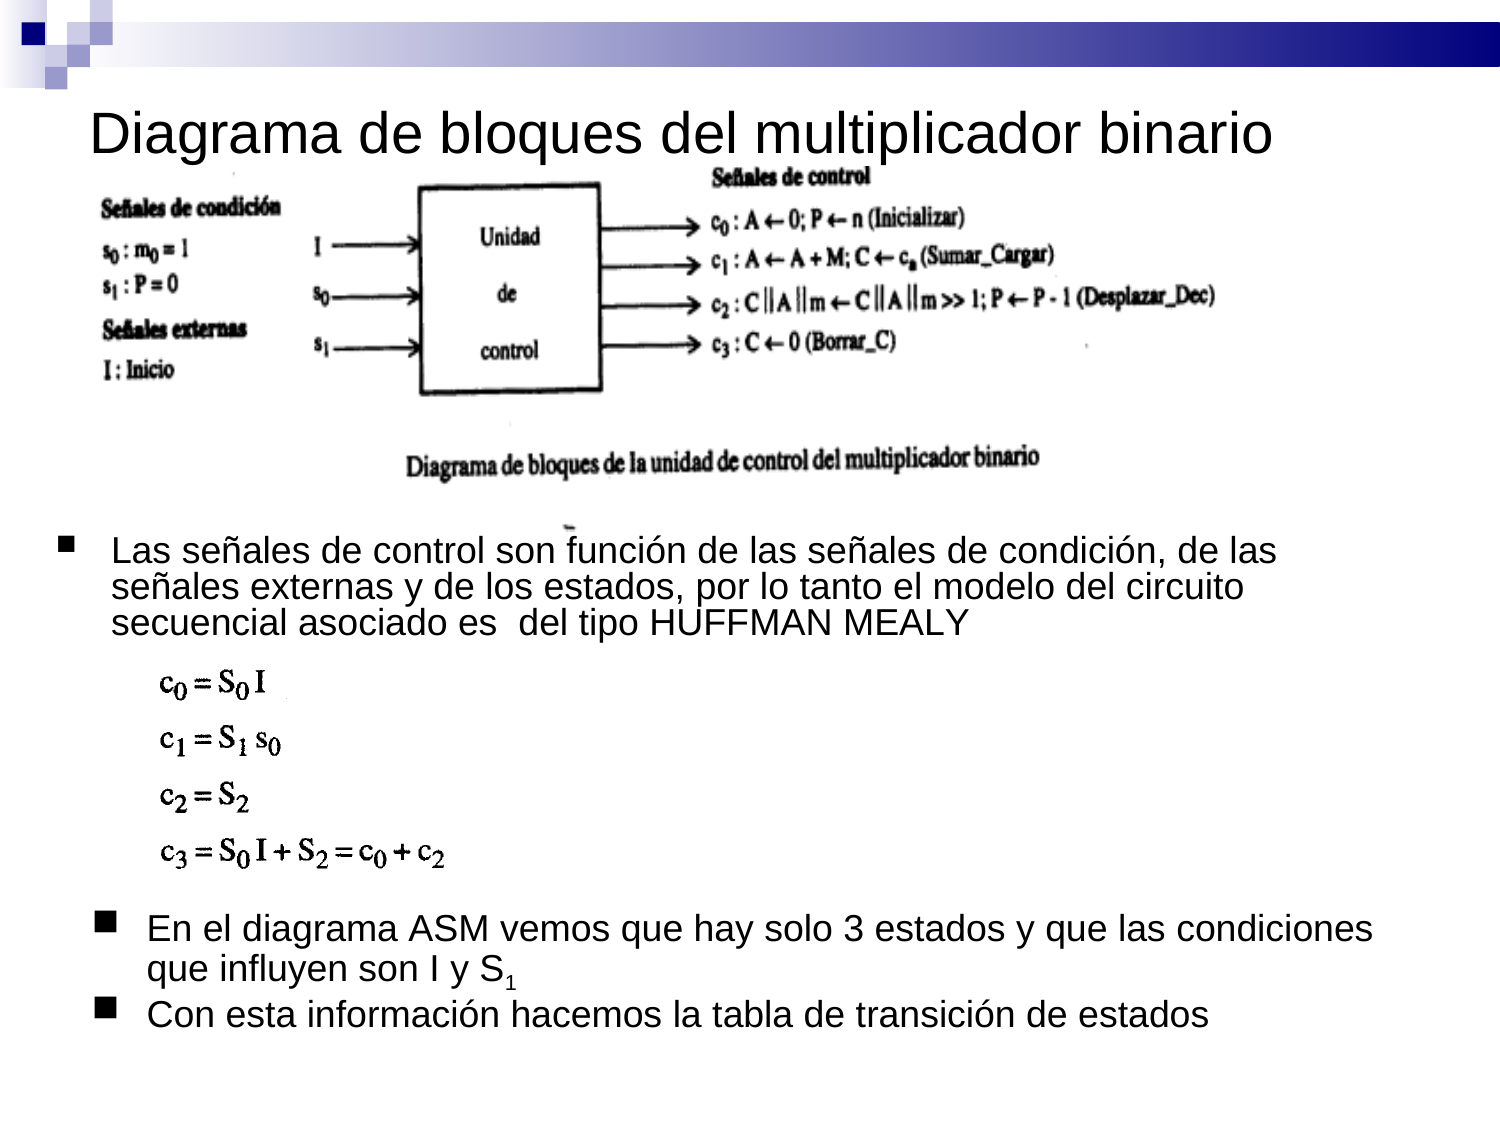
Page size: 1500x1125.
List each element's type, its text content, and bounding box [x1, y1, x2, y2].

list Las señales de control son función de las señales de condición, de las señales externas y de los estados, por lo tanto el modelo del circuito secuencial asociado es del tipo HUFFMAN MEALY [41, 527, 1392, 658]
picture [88, 166, 1270, 532]
picture [147, 668, 455, 875]
title Diagrama de bloques del multiplicador binario [75, 75, 1426, 185]
text_box En el diagrama ASM vemos que hay solo 3 estados y que las condiciones que influyen son I y S1 Con esta información hacemos la tabla de transición de estados [76, 904, 1427, 1035]
